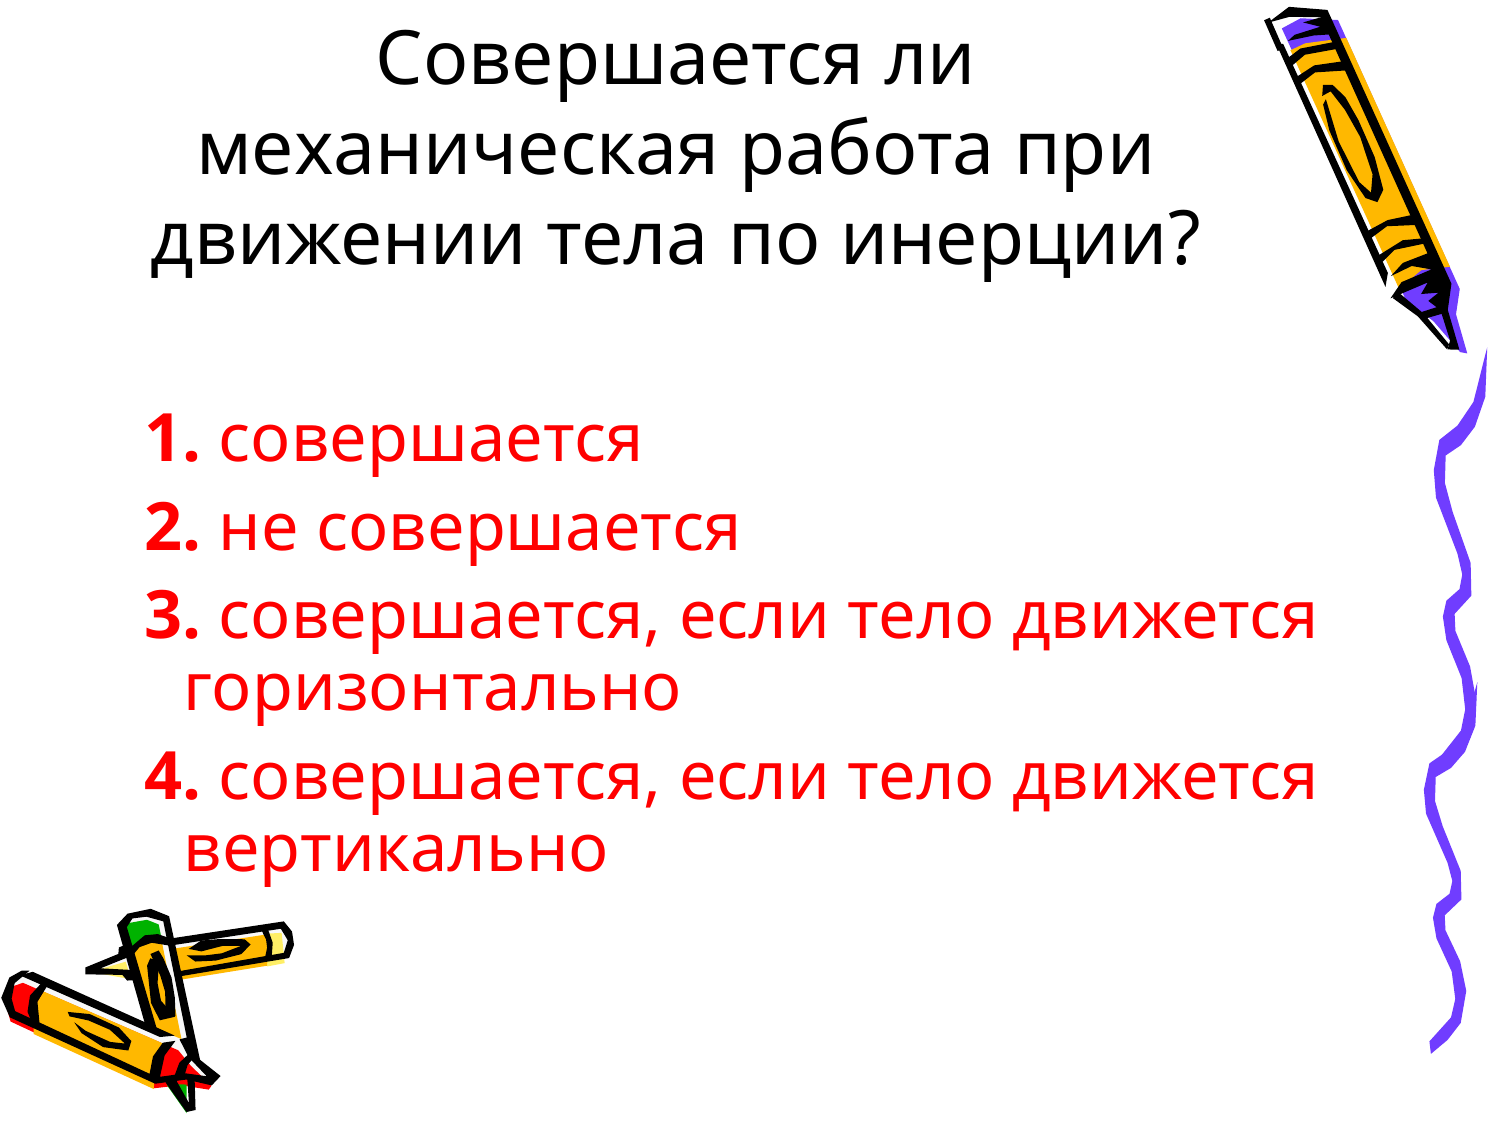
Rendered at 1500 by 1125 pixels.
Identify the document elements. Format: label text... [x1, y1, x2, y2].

list 1. совершается 2. не совершается 3. совершается, если тело движется горизонтально 4. совершается, если тело движется вертикально [112, 299, 1375, 901]
title Совершается ли механическая работа при движении тела по инерции? [112, 24, 1240, 288]
